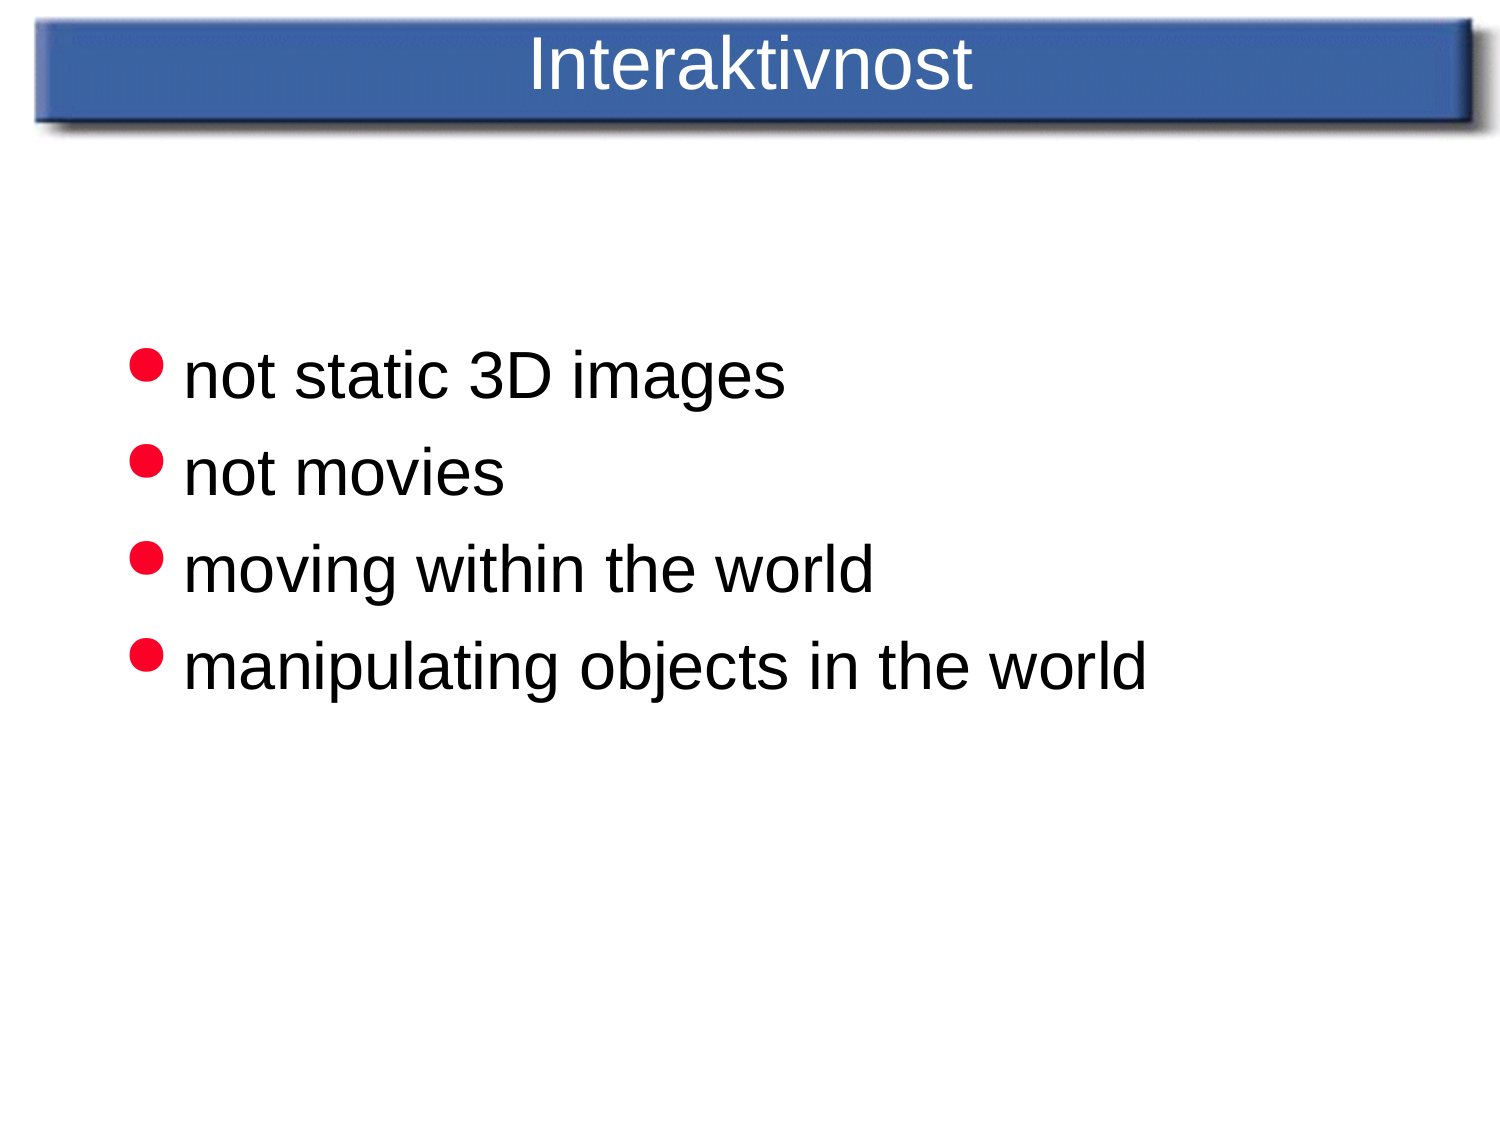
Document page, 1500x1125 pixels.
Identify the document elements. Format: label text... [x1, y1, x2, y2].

title Interaktivnost [112, 0, 1388, 119]
list not static 3D images not movies moving within the world manipulating objects in the world [112, 324, 1388, 1001]
picture [33, 15, 1500, 142]
